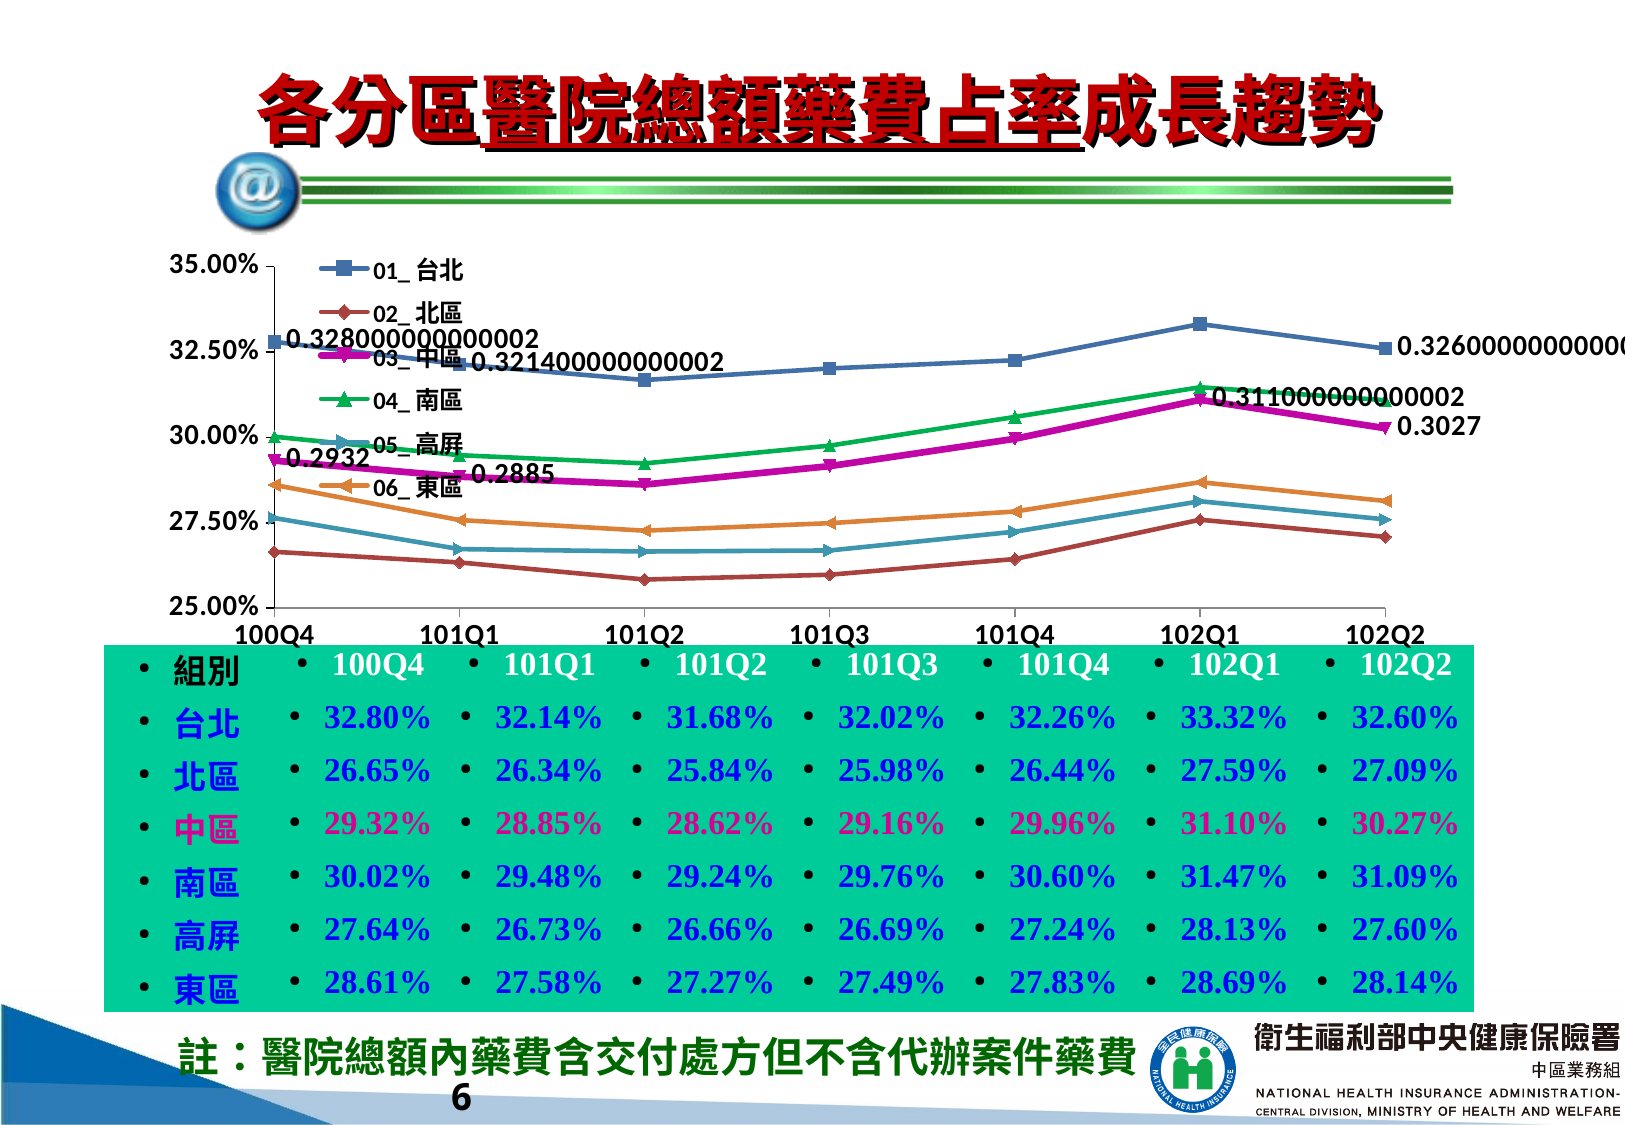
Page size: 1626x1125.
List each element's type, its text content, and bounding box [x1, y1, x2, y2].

table_cell 26.65% [275, 751, 446, 804]
table_cell 27.83% [960, 963, 1132, 1012]
table_header 102Q1 [1245, 662, 1257, 674]
table_cell 26.66% [618, 910, 789, 963]
table_cell 28.13% [1132, 910, 1303, 963]
table_cell 26.44% [960, 751, 1132, 804]
table_cell 30.60% [960, 857, 1132, 910]
table_cell 28.85% [446, 804, 618, 857]
table_cell 30.02% [275, 857, 446, 910]
table_cell 28.69% [1132, 963, 1303, 1012]
table_cell 32.02% [789, 698, 960, 751]
table_cell 29.96% [960, 804, 1132, 857]
table_cell 29.24% [618, 857, 789, 910]
table_cell 南區 [104, 857, 275, 910]
table_cell 27.64% [275, 910, 446, 963]
table_cell 31.47% [1132, 857, 1303, 910]
table_header 101Q1 [446, 662, 618, 698]
table_cell 27.24% [960, 910, 1132, 963]
table_header 101Q3 [902, 662, 914, 674]
table_header 101Q2 [618, 662, 789, 698]
table_header 101Q3 [789, 662, 960, 698]
table_header 組別 [104, 645, 275, 698]
table_cell 中區 [104, 804, 275, 857]
table_header 101Q1 [560, 662, 572, 674]
table_cell 25.98% [789, 751, 960, 804]
chart [139, 243, 1625, 662]
table_cell 26.34% [446, 751, 618, 804]
table_cell 北區 [104, 751, 275, 804]
table_cell 27.27% [618, 963, 789, 1012]
table_header 102Q1 [1132, 662, 1303, 698]
table_header 100Q4 [389, 662, 401, 674]
table_cell 32.60% [1303, 698, 1474, 751]
table_cell 32.26% [960, 698, 1132, 751]
table_cell 27.60% [1303, 910, 1474, 963]
table_header 101Q4 [960, 662, 1132, 698]
table_cell 32.14% [446, 698, 618, 751]
table_cell 27.58% [446, 963, 618, 1012]
table_cell 27.49% [789, 963, 960, 1012]
table_cell 東區 [104, 963, 275, 1012]
table_cell 31.10% [1132, 804, 1303, 857]
table_cell 31.68% [618, 698, 789, 751]
table_cell 台北 [104, 698, 275, 751]
table_cell 28.61% [275, 963, 446, 1012]
table_cell 28.14% [1303, 963, 1474, 1012]
table_cell 29.16% [789, 804, 960, 857]
table_cell 26.69% [789, 910, 960, 963]
table_header 101Q2 [731, 662, 743, 674]
table_header 100Q4 [275, 662, 446, 698]
table_cell 31.09% [1303, 857, 1474, 910]
table_cell 27.09% [1303, 751, 1474, 804]
table_cell 27.59% [1132, 751, 1303, 804]
table_cell 25.84% [618, 751, 789, 804]
table_header 102Q2 [1303, 662, 1474, 698]
table_header 102Q2 [1416, 662, 1428, 674]
table_cell 33.32% [1132, 698, 1303, 751]
table_cell 29.76% [789, 857, 960, 910]
table_cell 28.62% [618, 804, 789, 857]
text_box [435, 1089, 815, 1125]
table_cell 26.73% [446, 910, 618, 963]
table_cell 32.80% [275, 698, 446, 751]
table_cell 高屛 [104, 910, 275, 963]
table_cell 29.32% [275, 804, 446, 857]
text_box 註：醫院總額內藥費含交付處方但不含代辦案件藥費 [162, 1023, 1238, 1089]
title 各分區醫院總額藥費占率成長趨勢 [174, 54, 1462, 243]
table_header 101Q4 [1074, 662, 1086, 674]
table_cell 30.27% [1303, 804, 1474, 857]
table_cell 29.48% [446, 857, 618, 910]
